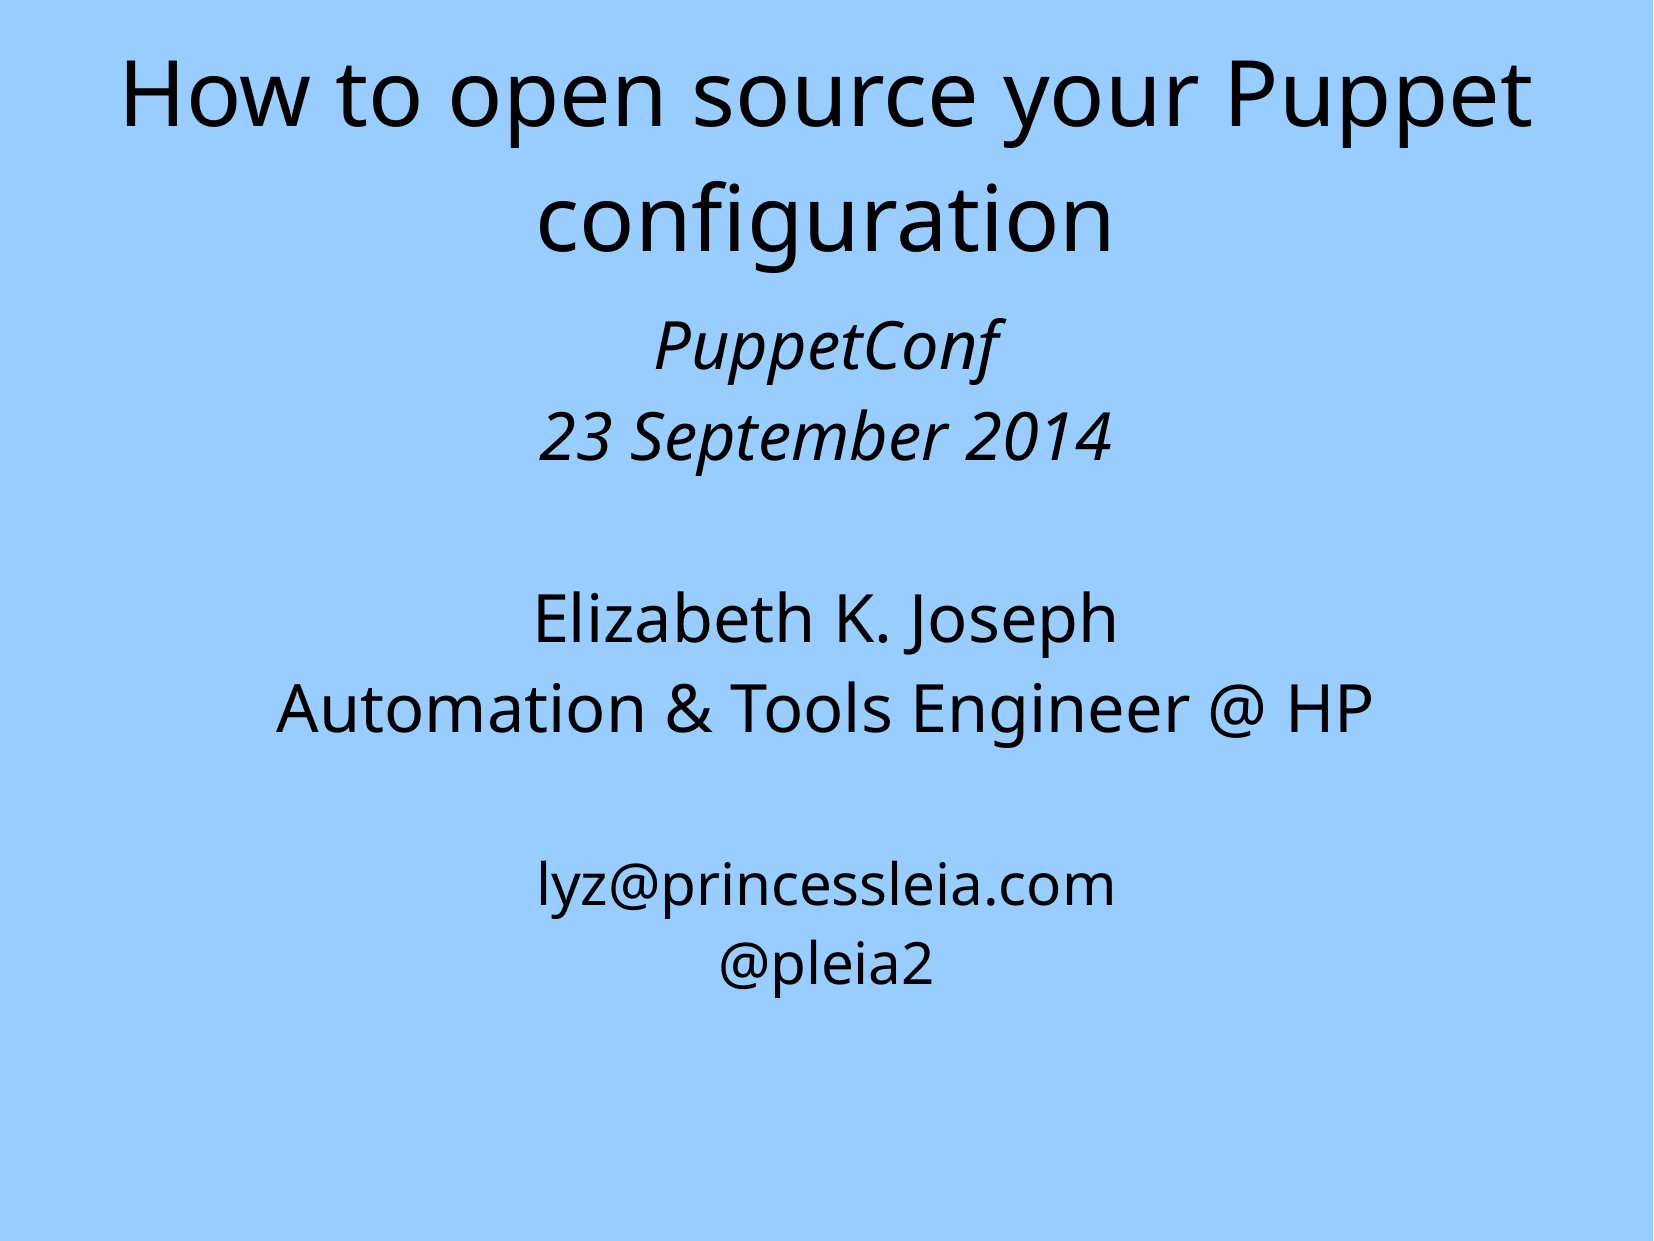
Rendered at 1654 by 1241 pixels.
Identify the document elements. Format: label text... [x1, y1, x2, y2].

subtitle PuppetConf 23 September 2014 Elizabeth K. Joseph Automation & Tools Engineer @ HP lyz@princessleia.com @pleia2 [82, 290, 1571, 1010]
title How to open source your Puppet configuration [82, 49, 1571, 257]
